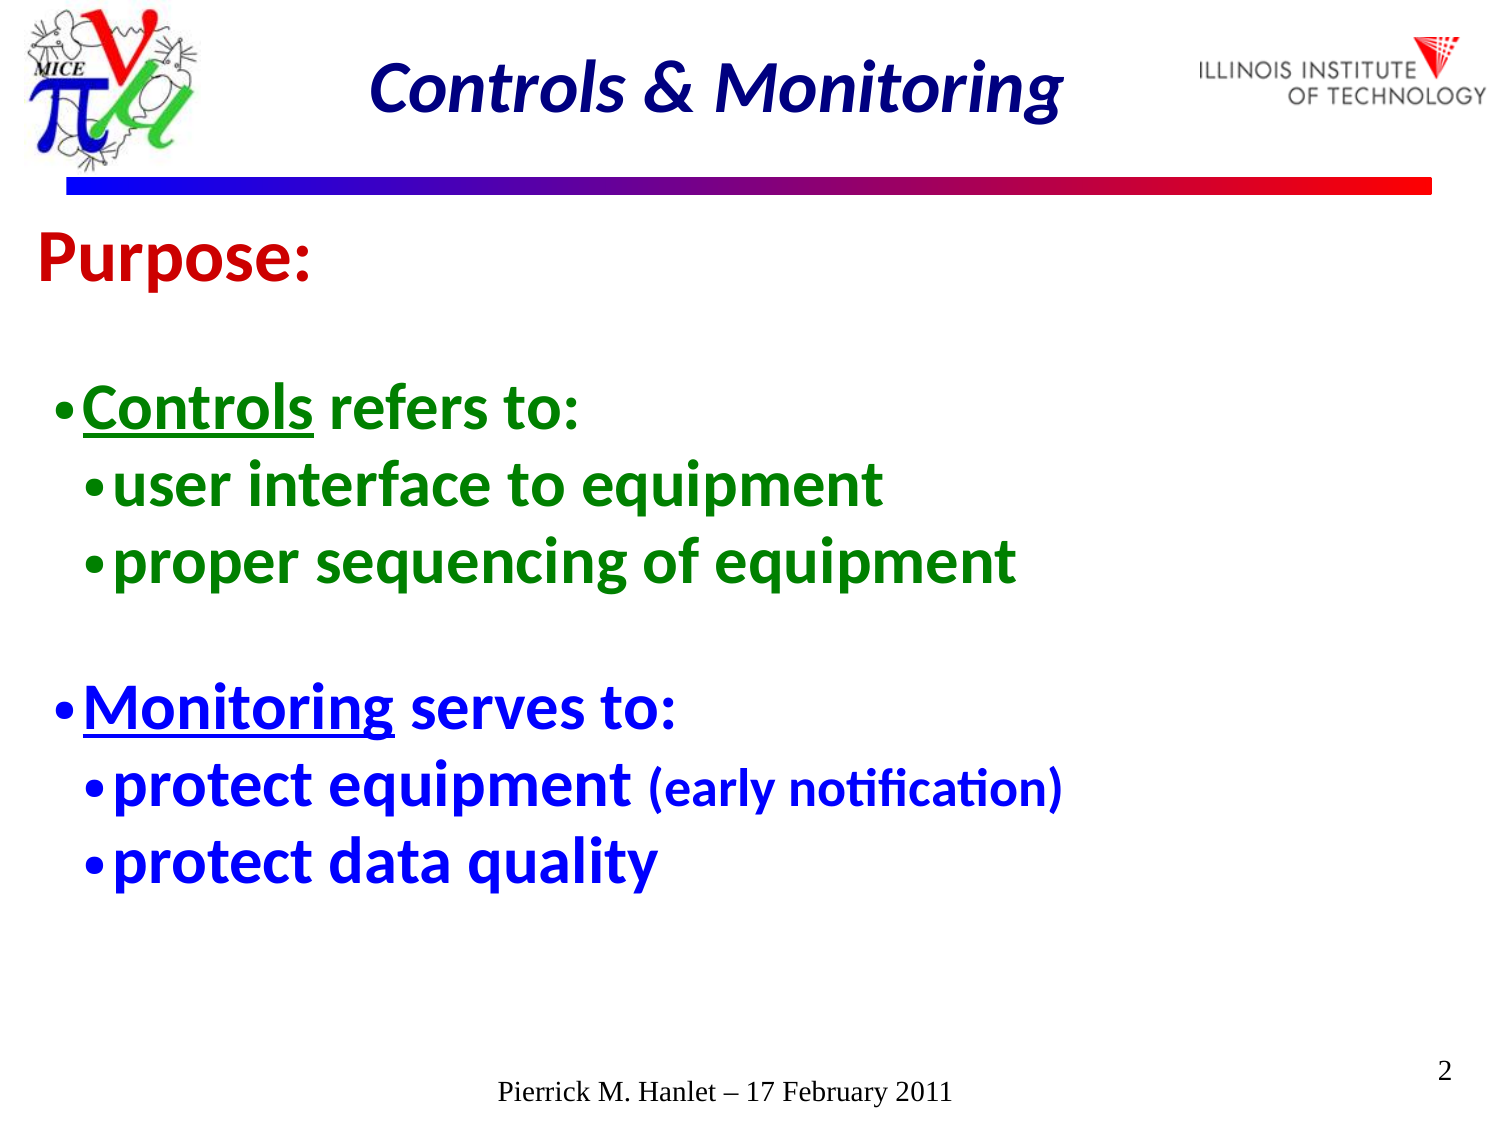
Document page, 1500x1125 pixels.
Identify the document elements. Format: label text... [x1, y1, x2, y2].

text_box Purpose: Controls refers to: user interface to equipment proper sequencing of equipment Monitoring serves to: protect equipment (early notification) protect data quality [37, 224, 1463, 1076]
picture [1201, 37, 1500, 113]
picture [24, 0, 201, 175]
title Controls & Monitoring [234, 32, 1201, 157]
